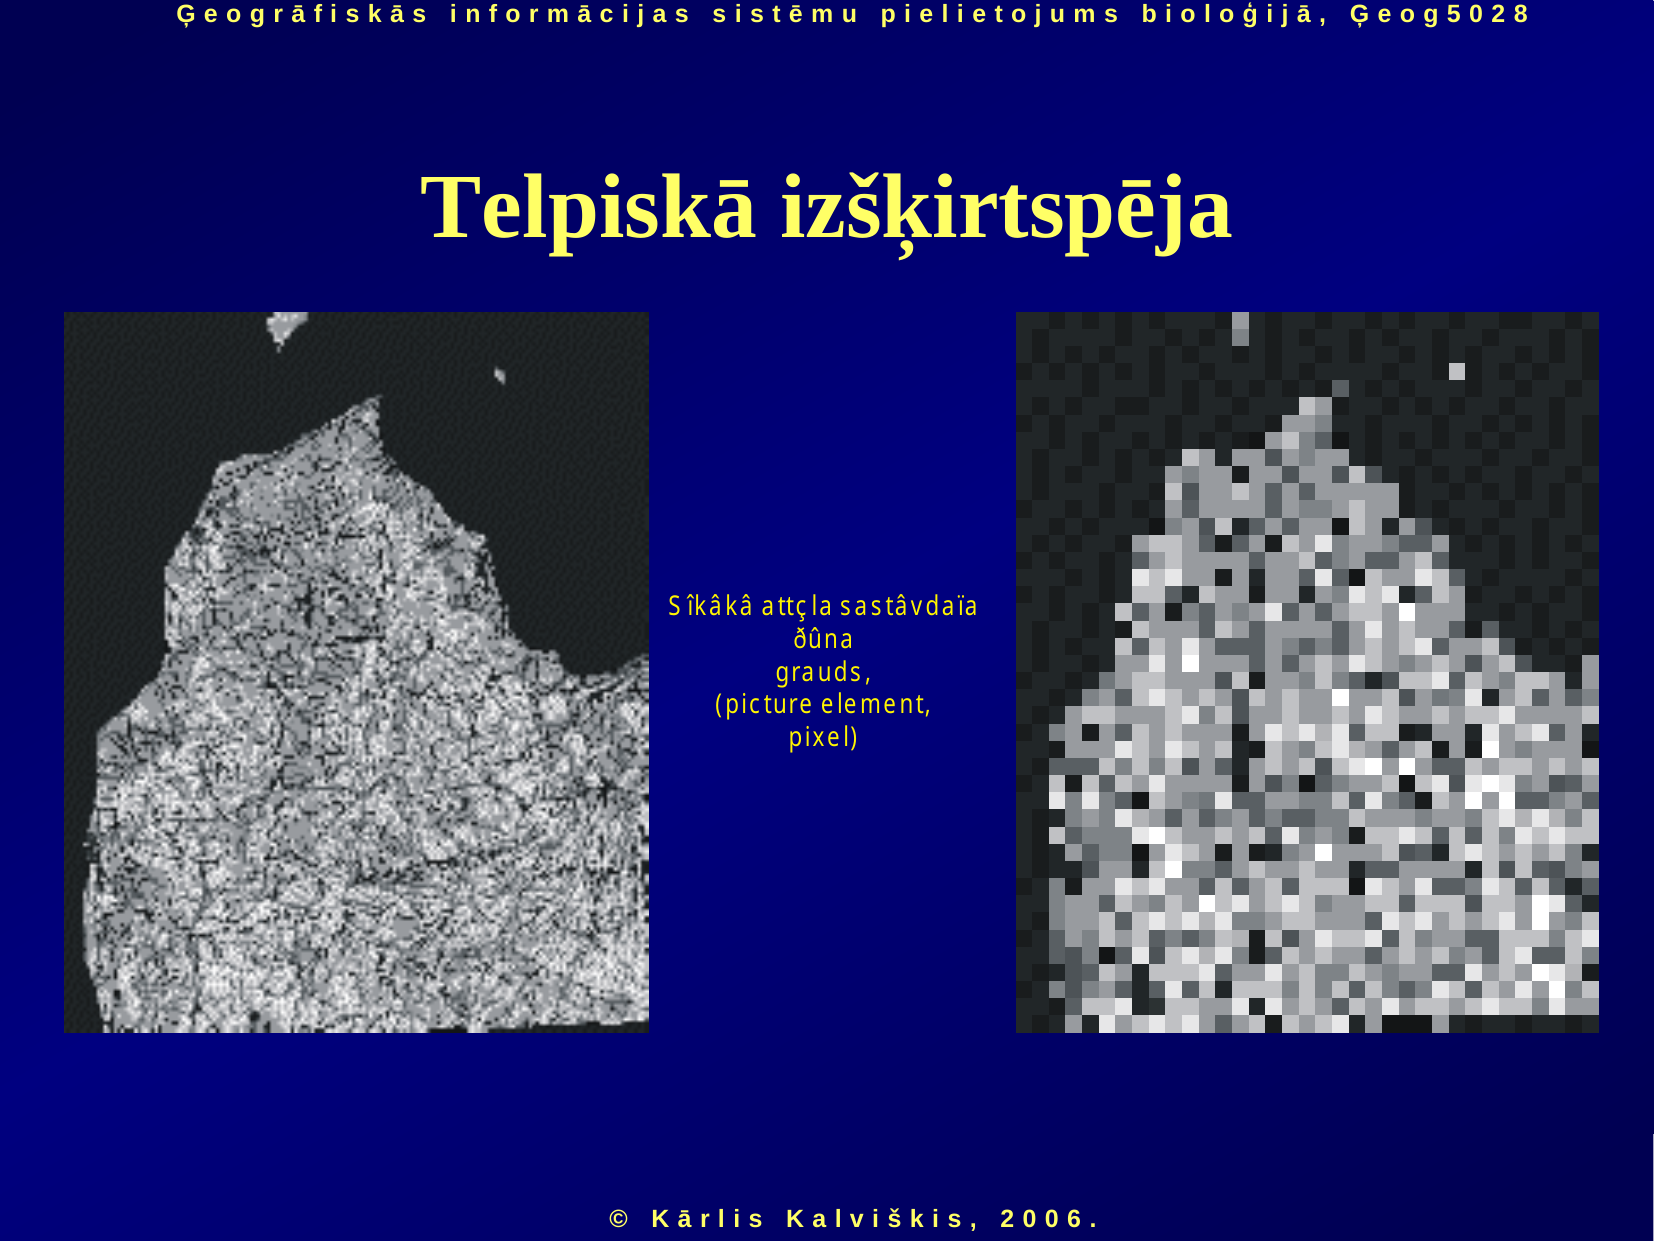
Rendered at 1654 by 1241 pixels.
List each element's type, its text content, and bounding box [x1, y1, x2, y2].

chart [60, 308, 1603, 1037]
title Telpiskā izšķirtspēja [121, 102, 1534, 308]
